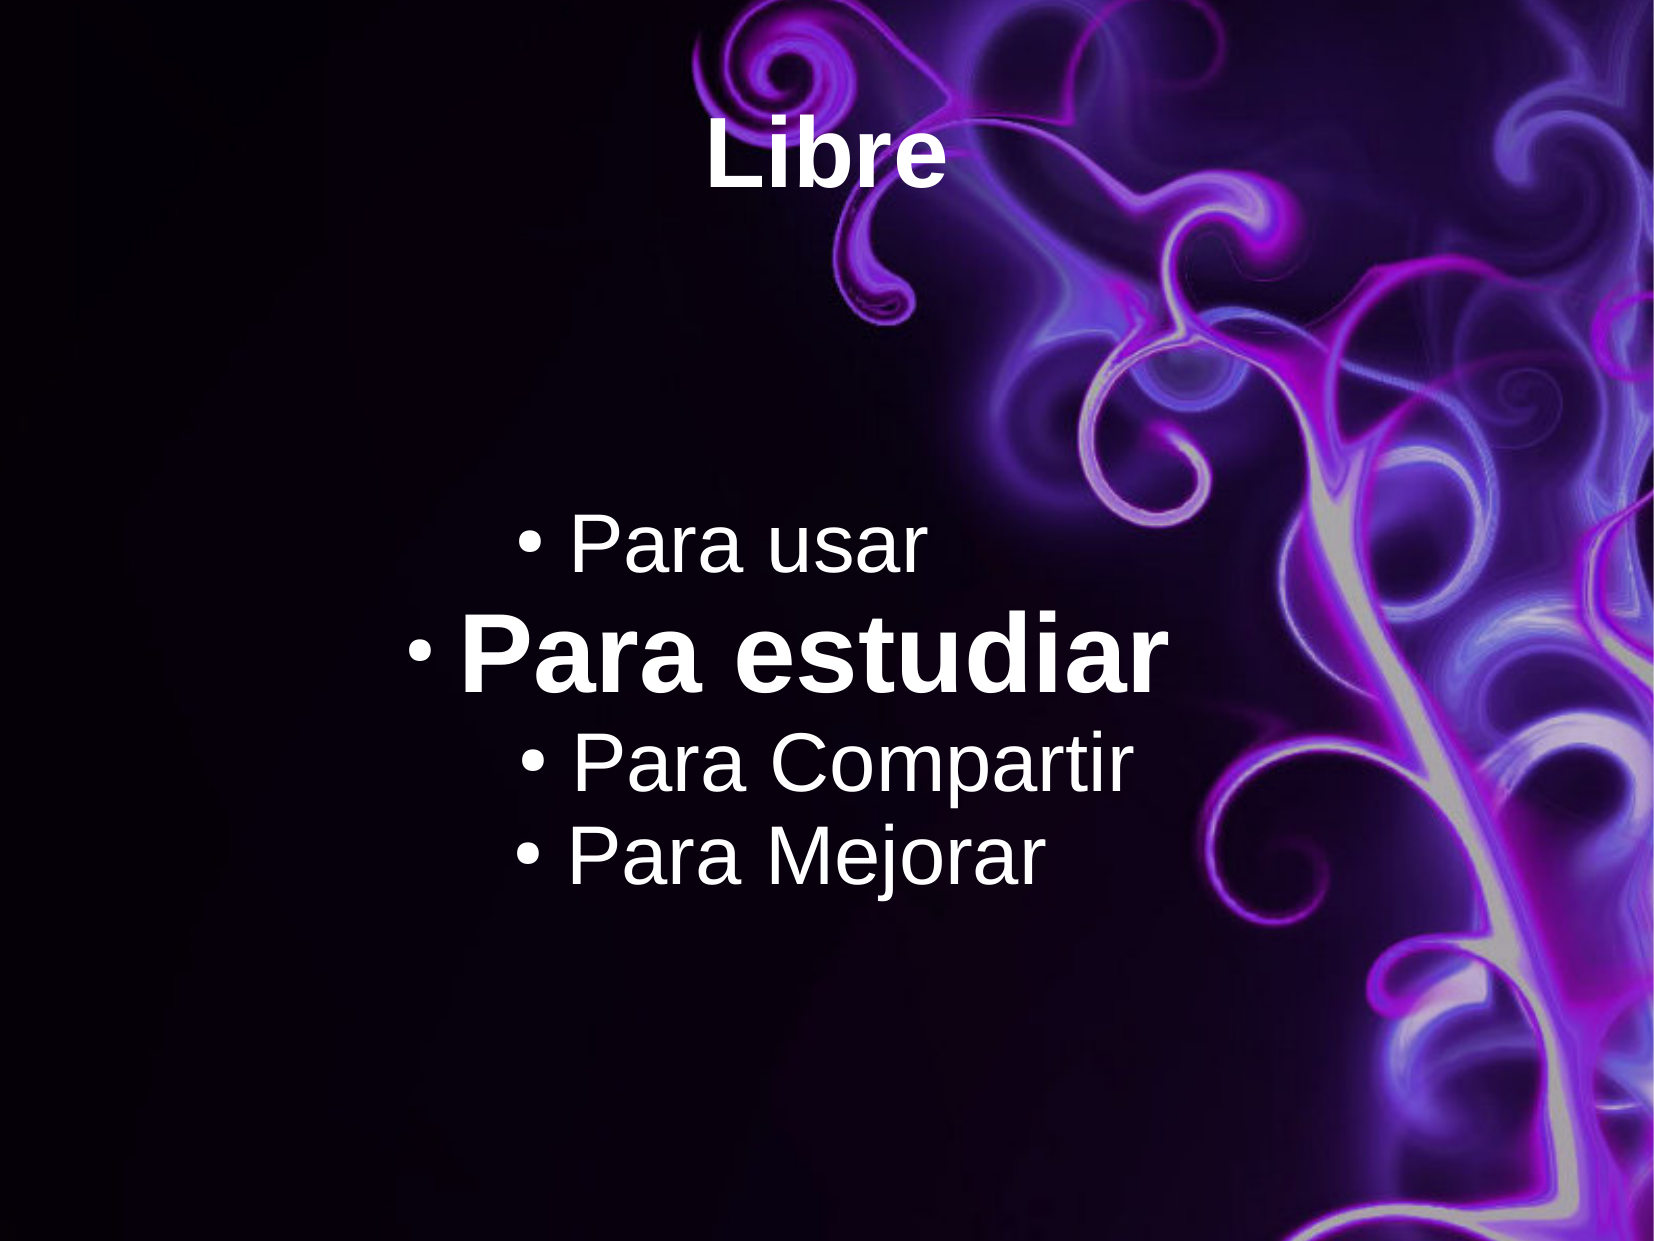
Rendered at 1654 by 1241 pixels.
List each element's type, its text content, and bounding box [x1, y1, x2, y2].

title Libre [82, 56, 1571, 250]
picture [426, 250, 1227, 290]
subtitle Para usar Para estudiar Para Compartir Para Mejorar [82, 290, 1571, 1109]
